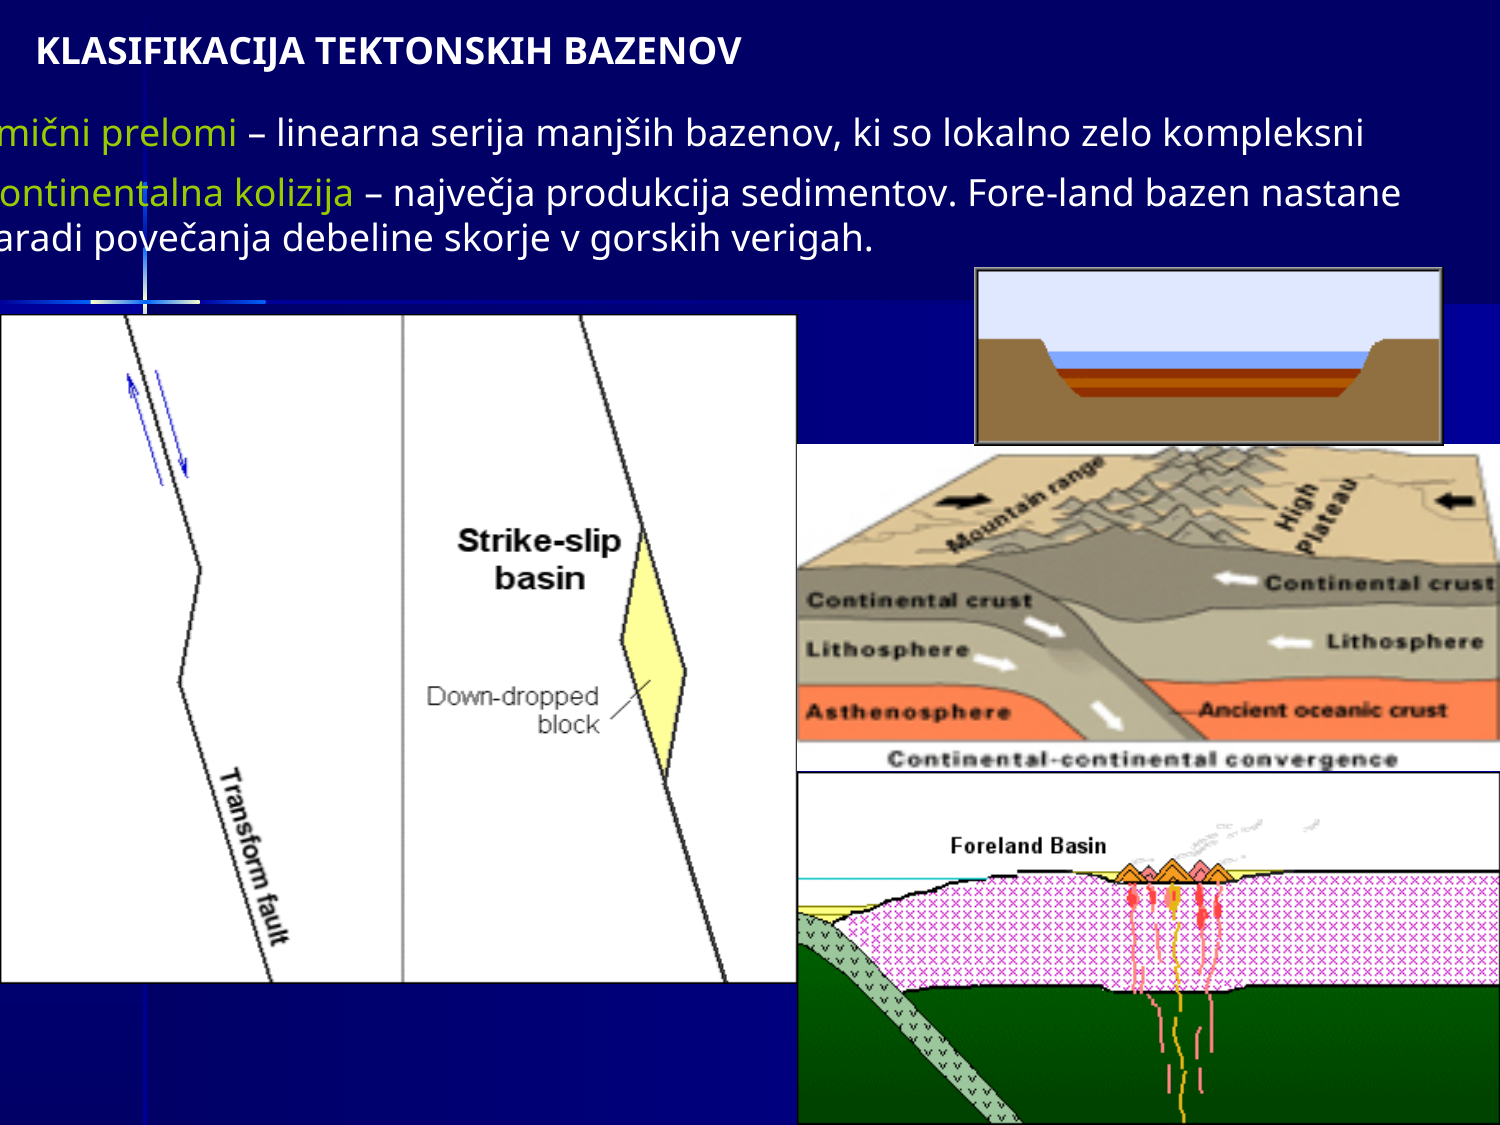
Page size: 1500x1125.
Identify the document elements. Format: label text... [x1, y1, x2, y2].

text_box Zmični prelomi – linearna serija manjših bazenov, ki so lokalno zelo kompleksni [0, 101, 1382, 160]
text_box KLASIFIKACIJA TEKTONSKIH BAZENOV [20, 18, 758, 80]
text_box Kontinentalna kolizija – največja produkcija sedimentov. Fore-land bazen nastane zaradi povečanja debeline skorje v gorskih verigah. [0, 160, 1418, 267]
picture [0, 267, 1500, 1125]
